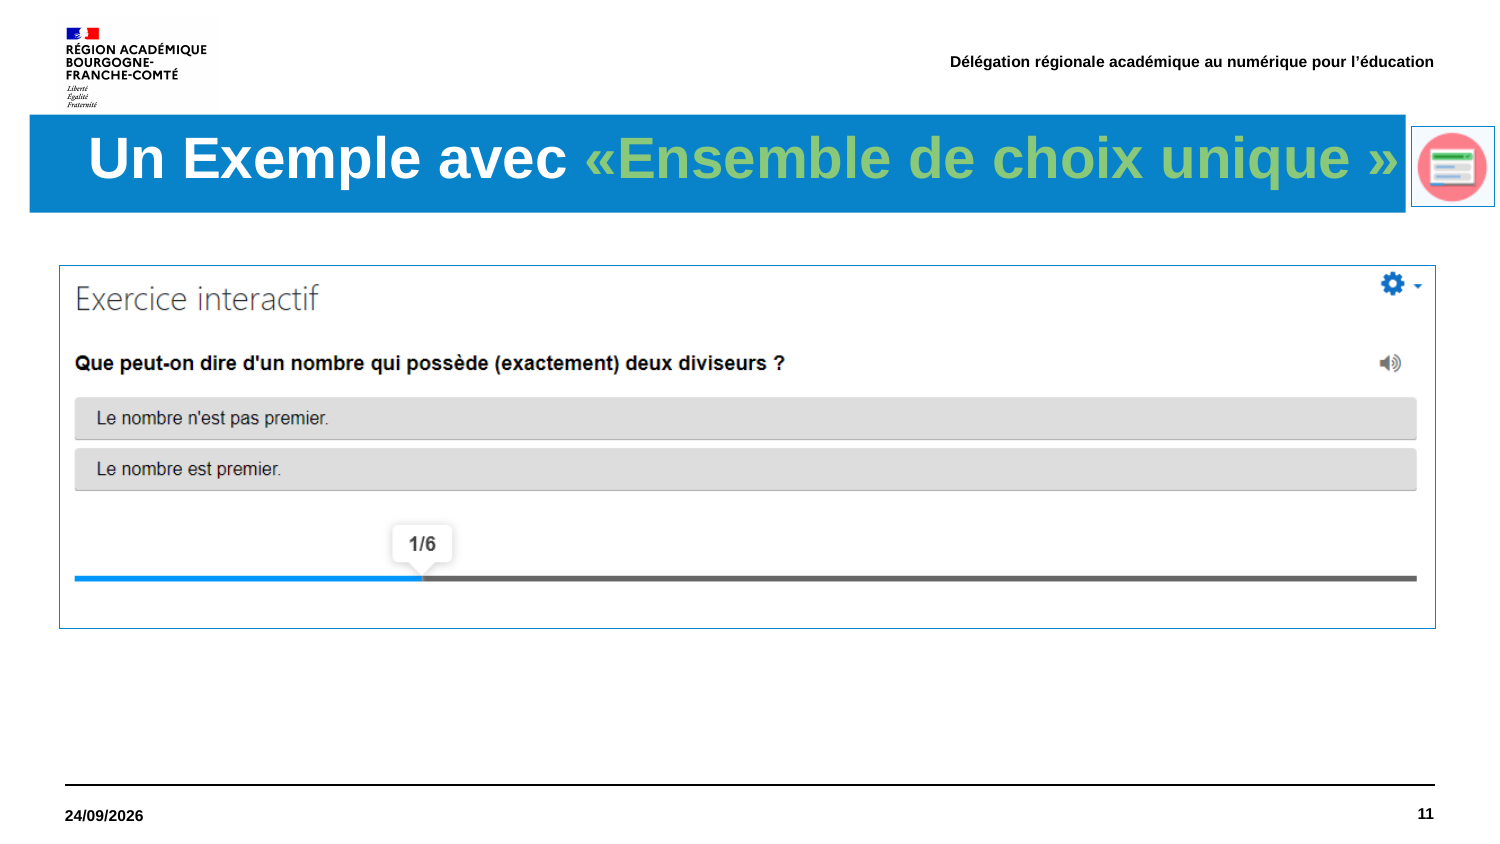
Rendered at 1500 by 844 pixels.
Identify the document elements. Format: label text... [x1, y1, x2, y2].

picture [1411, 126, 1495, 207]
text_box Délégation régionale académique au numérique pour l’éducation [944, 32, 1435, 91]
text_box Un Exemple avec «Ensemble de choix unique » [29, 114, 1406, 213]
text_box <numéro> [1213, 784, 1435, 843]
text_box 03/02/2022 [64, 787, 245, 843]
picture [59, 265, 1436, 629]
picture [55, 16, 218, 114]
